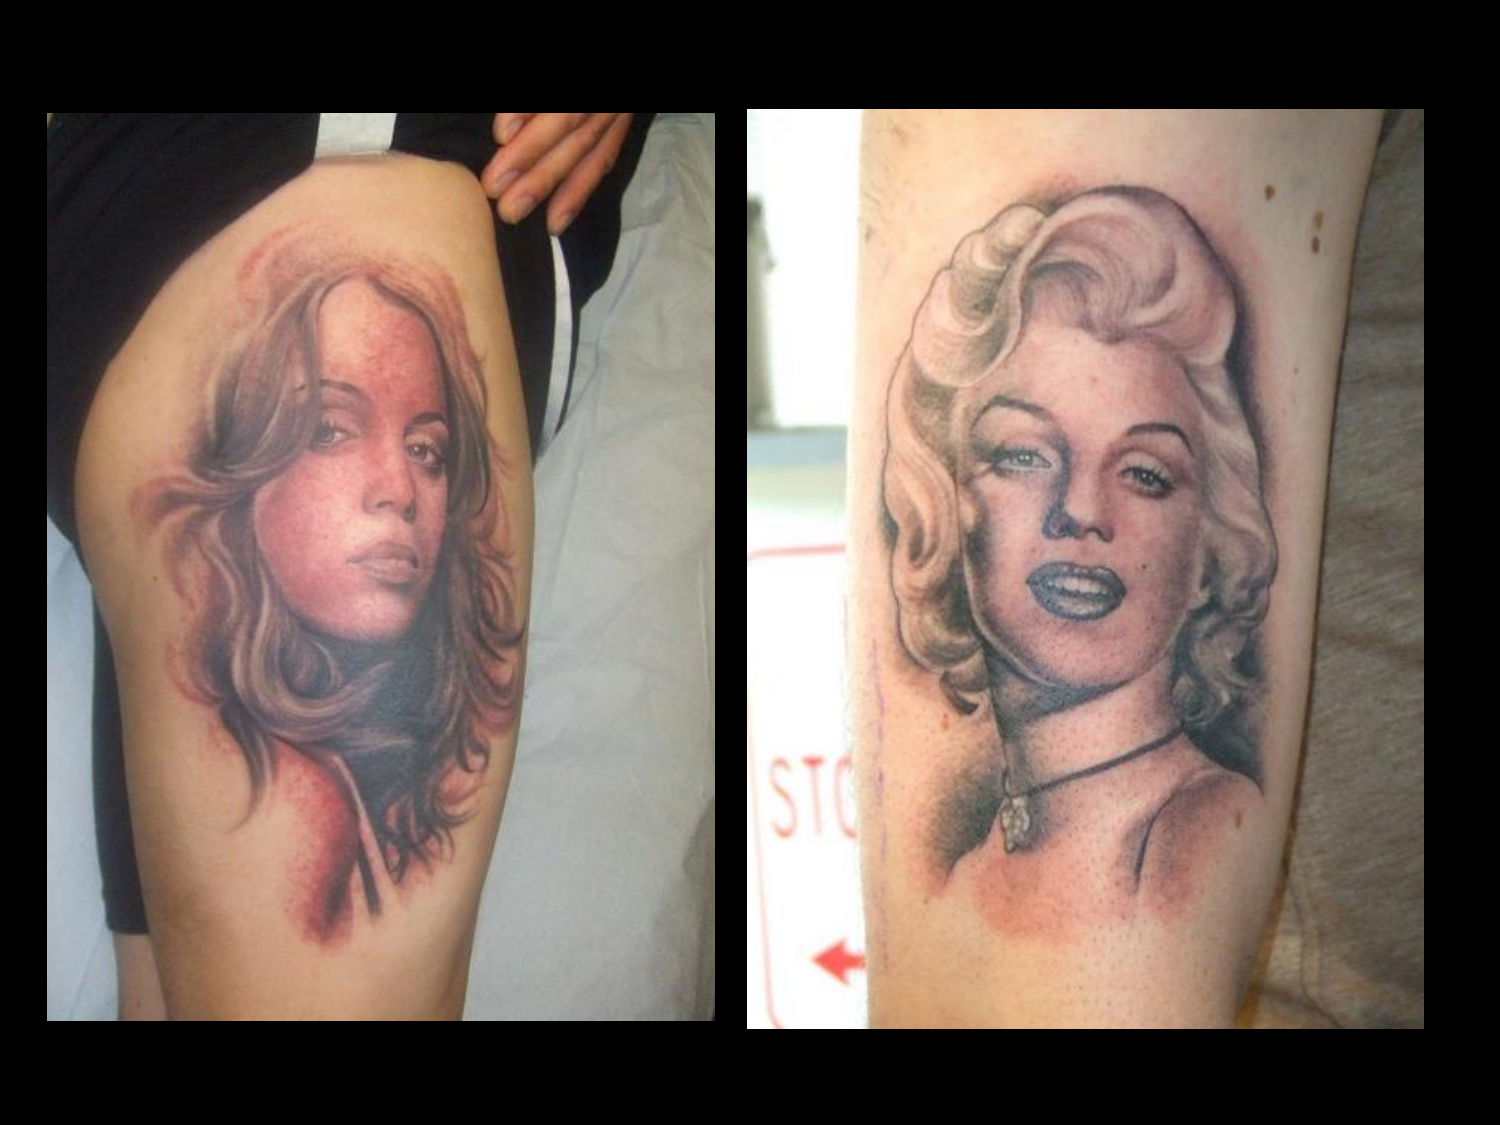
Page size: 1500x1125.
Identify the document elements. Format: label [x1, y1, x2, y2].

picture [47, 113, 715, 1021]
picture [747, 109, 1424, 1029]
